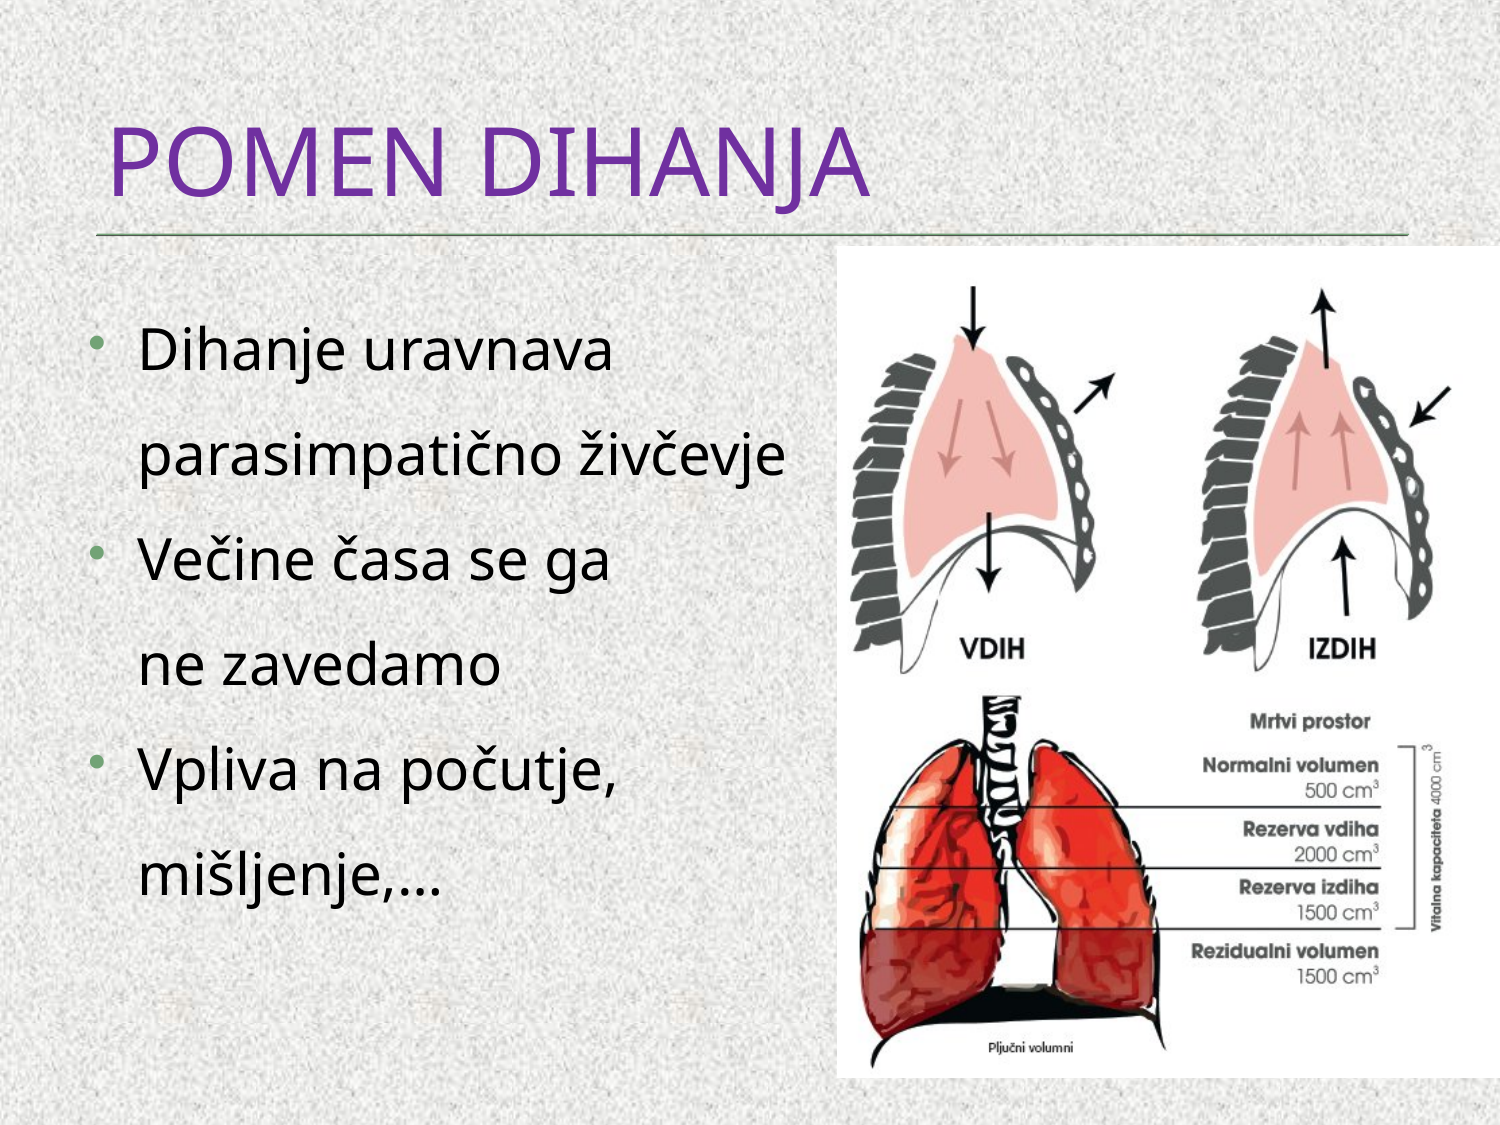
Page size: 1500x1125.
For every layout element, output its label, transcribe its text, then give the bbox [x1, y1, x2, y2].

picture [0, 0, 1500, 1125]
list Dihanje uravnava parasimpatično živčevje Večine časa se ga ne zavedamo Vpliva na počutje, mišljenje,… [75, 270, 1425, 1013]
title POMEN DIHANJA [82, 35, 1432, 223]
